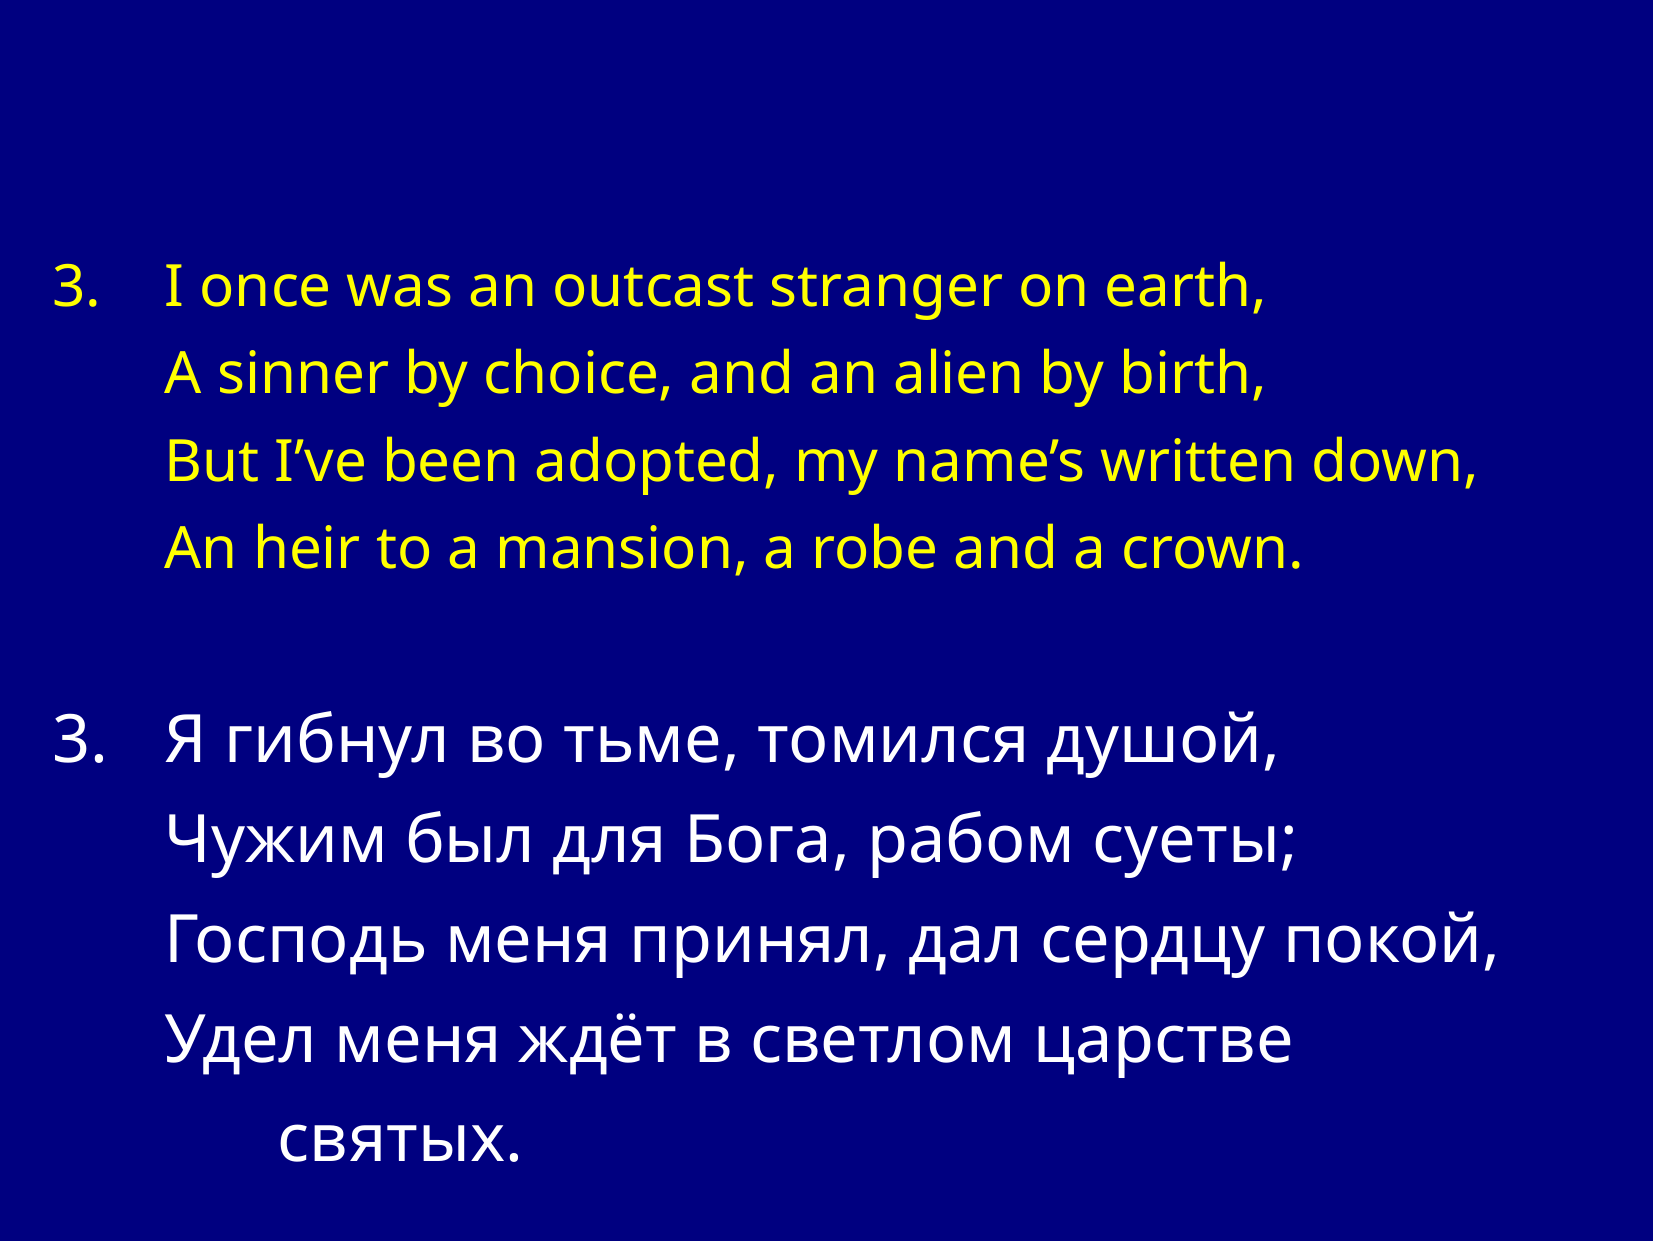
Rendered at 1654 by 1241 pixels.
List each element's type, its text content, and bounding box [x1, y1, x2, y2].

text_box 3. I once was an outcast stranger on earth, A sinner by choice, and an alien by birth, But I’ve been adopted, my name’s written down, An heir to a mansion, a robe and a crown. [37, 150, 1653, 638]
text_box 3. Я гибнул во тьме, томился душой, Чужим был для Бога, рабом суеты; Господь меня принял, дал сердцу покой, Удел меня ждёт в светлом царстве святых. [37, 675, 1653, 1163]
